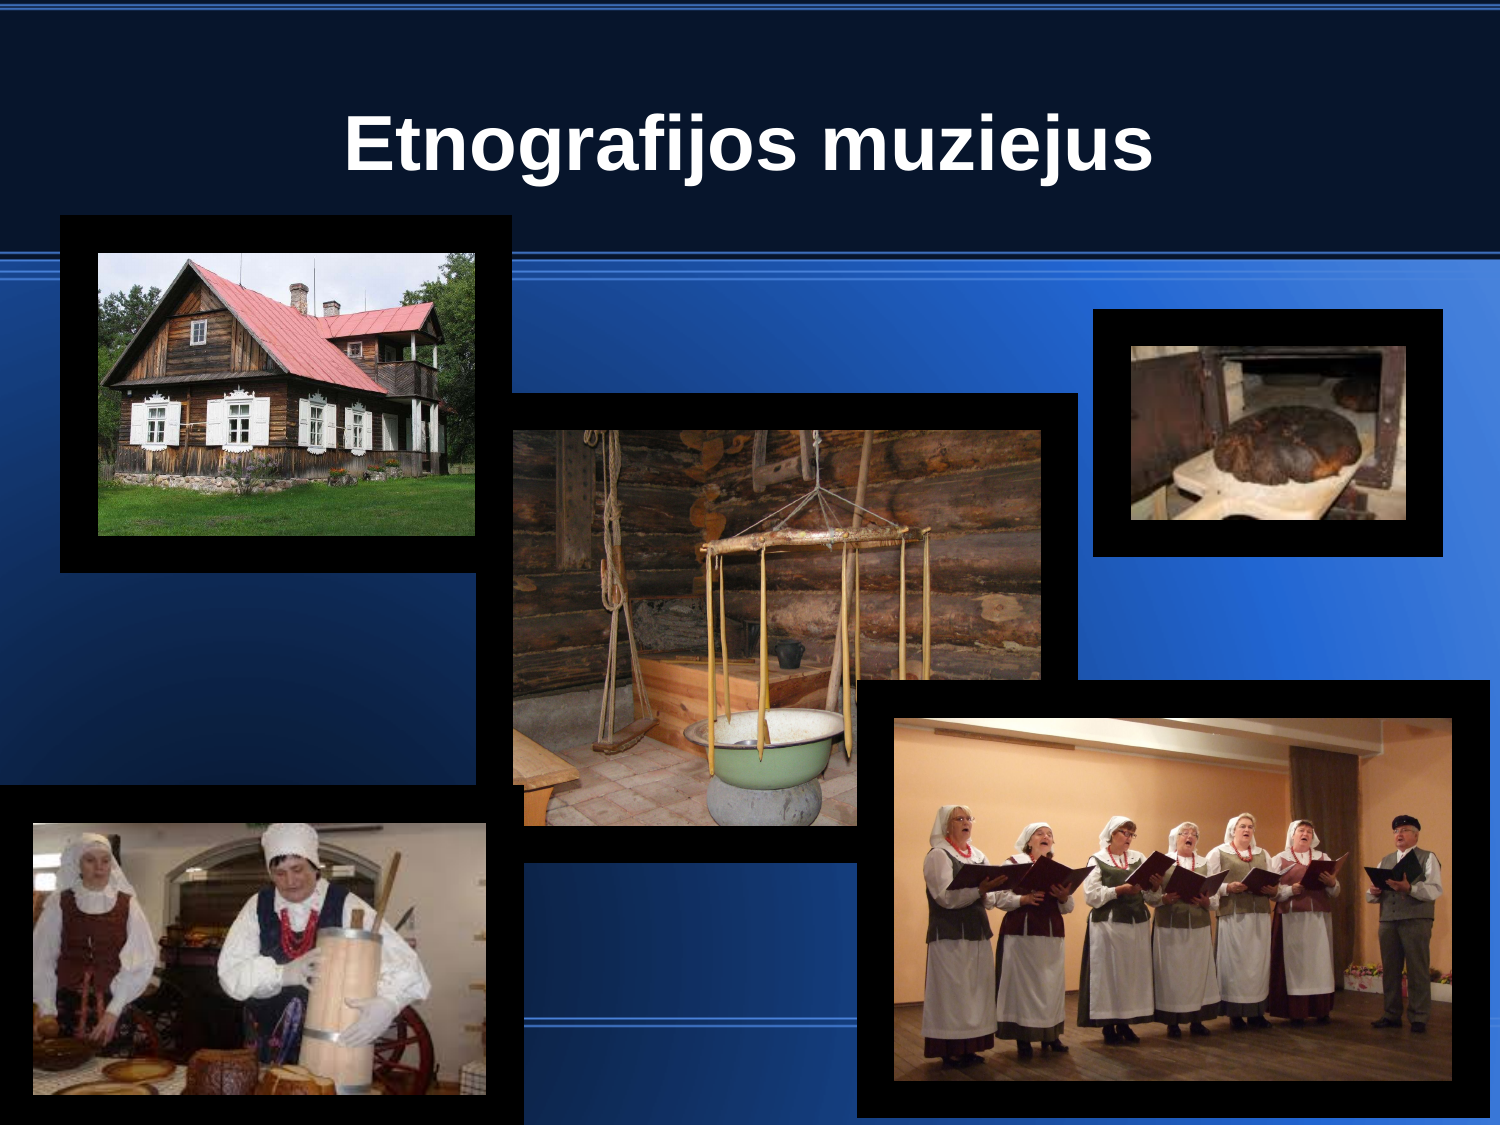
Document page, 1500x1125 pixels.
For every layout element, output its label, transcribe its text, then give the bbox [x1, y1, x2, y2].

picture [97, 252, 475, 536]
picture [1130, 346, 1406, 520]
title Etnografijos muziejus [75, 44, 1425, 233]
picture [513, 430, 1041, 826]
picture [33, 822, 487, 1095]
picture [894, 717, 1453, 1081]
